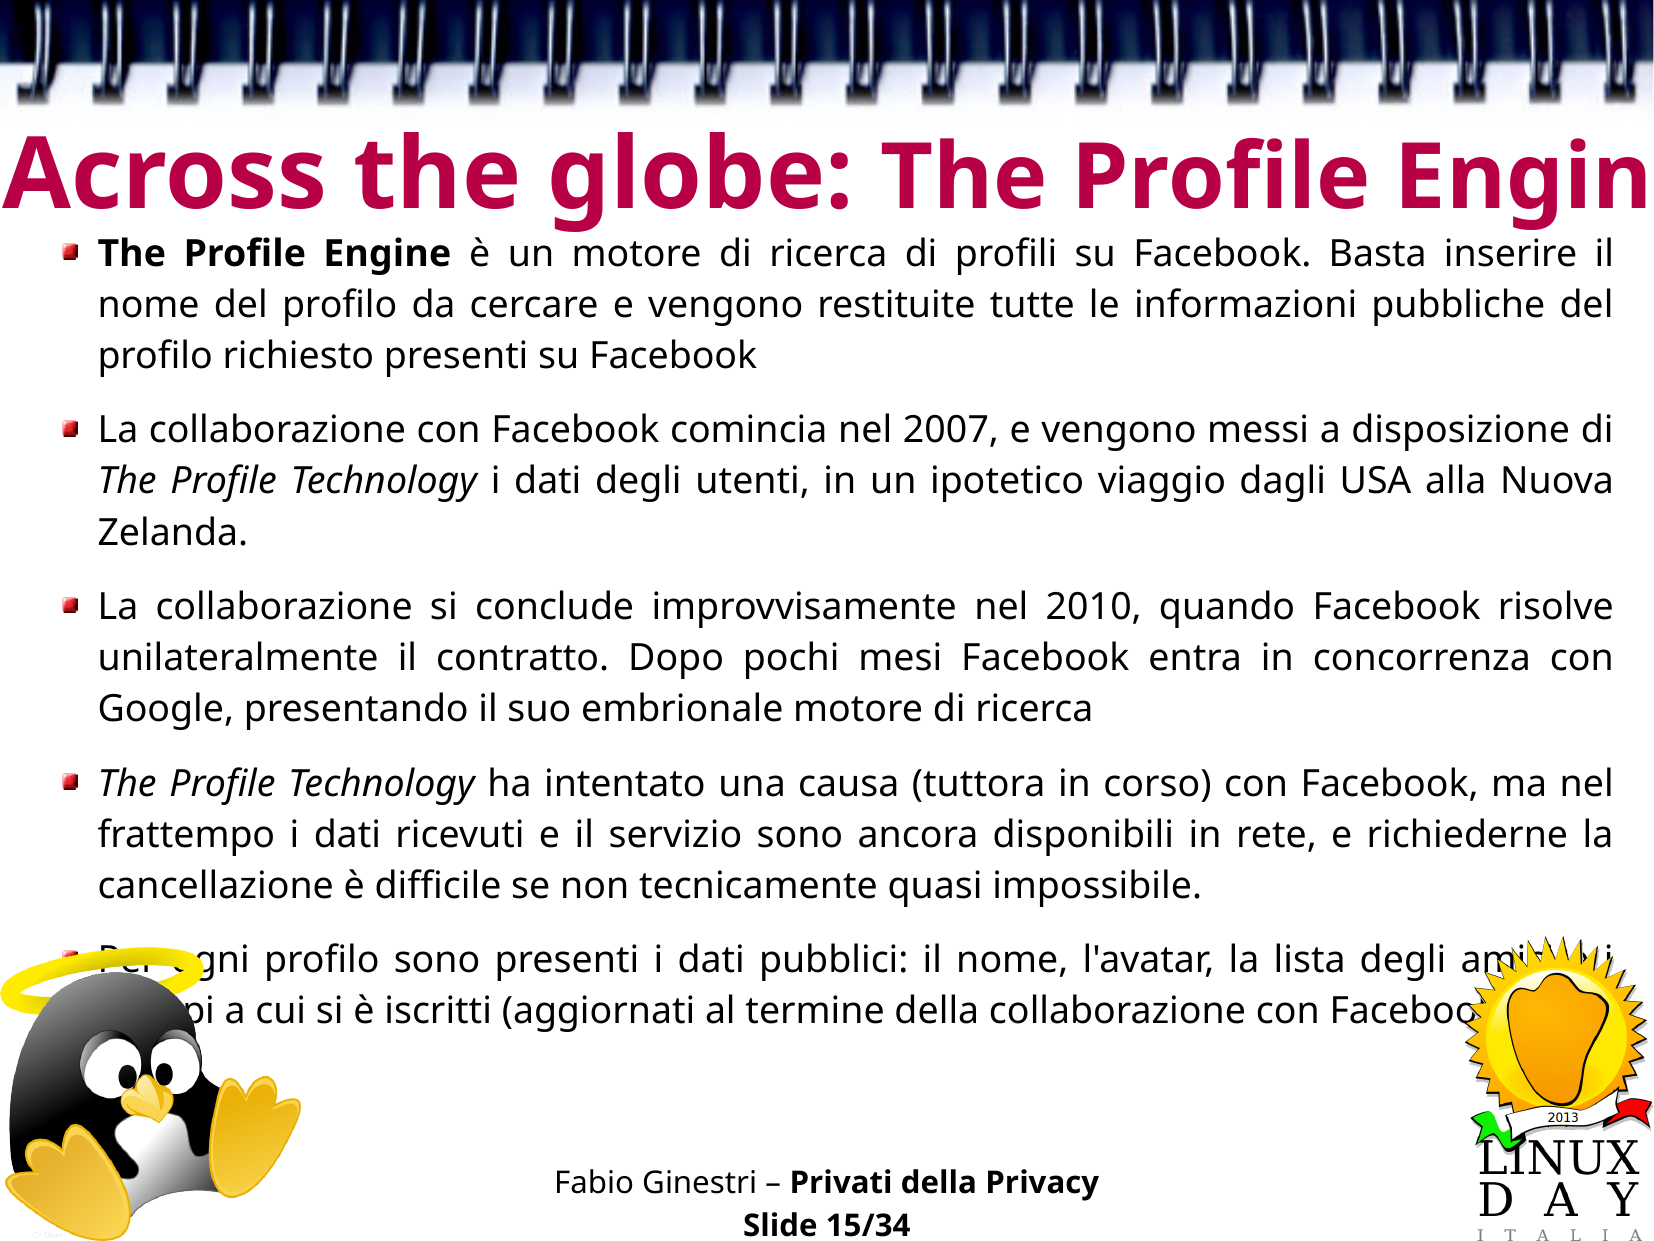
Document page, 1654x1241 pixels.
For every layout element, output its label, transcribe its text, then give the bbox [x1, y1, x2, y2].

picture [0, 947, 301, 1241]
picture [1464, 935, 1654, 1241]
picture [0, 0, 1654, 94]
text_box The Profile Engine è un motore di ricerca di profili su Facebook. Basta inserire il nome del profilo da cercare e vengono restituite tutte le informazioni pubbliche del profilo richiesto presenti su Facebook La collaborazione con Facebook comincia nel 2007, e vengono messi a disposizione di The Profile Technology i dati degli utenti, in un ipotetico viaggio dagli USA alla Nuova Zelanda. La collaborazione si conclude improvvisamente nel 2010, quando Facebook risolve unilateralmente il contratto. Dopo pochi mesi Facebook entra in concorrenza con Google, presentando il suo embrionale motore di ricerca The Profile Technology ha intentato una causa (tuttora in corso) con Facebook, ma nel frattempo i dati ricevuti e il servizio sono ancora disponibili in rete, e richiederne la cancellazione è difficile se non tecnicamente quasi impossibile. Per ogni profilo sono presenti i dati pubblici: il nome, l'avatar, la lista degli amici e i gruppi a cui si è iscritti (aggiornati al termine della collaborazione con Facebook). [11, 218, 1630, 894]
text_box Across the globe: The Profile Engine [0, 94, 1654, 226]
text_box Fabio Ginestri – Privati della Privacy Slide <numero>/34 [550, 1152, 1104, 1241]
